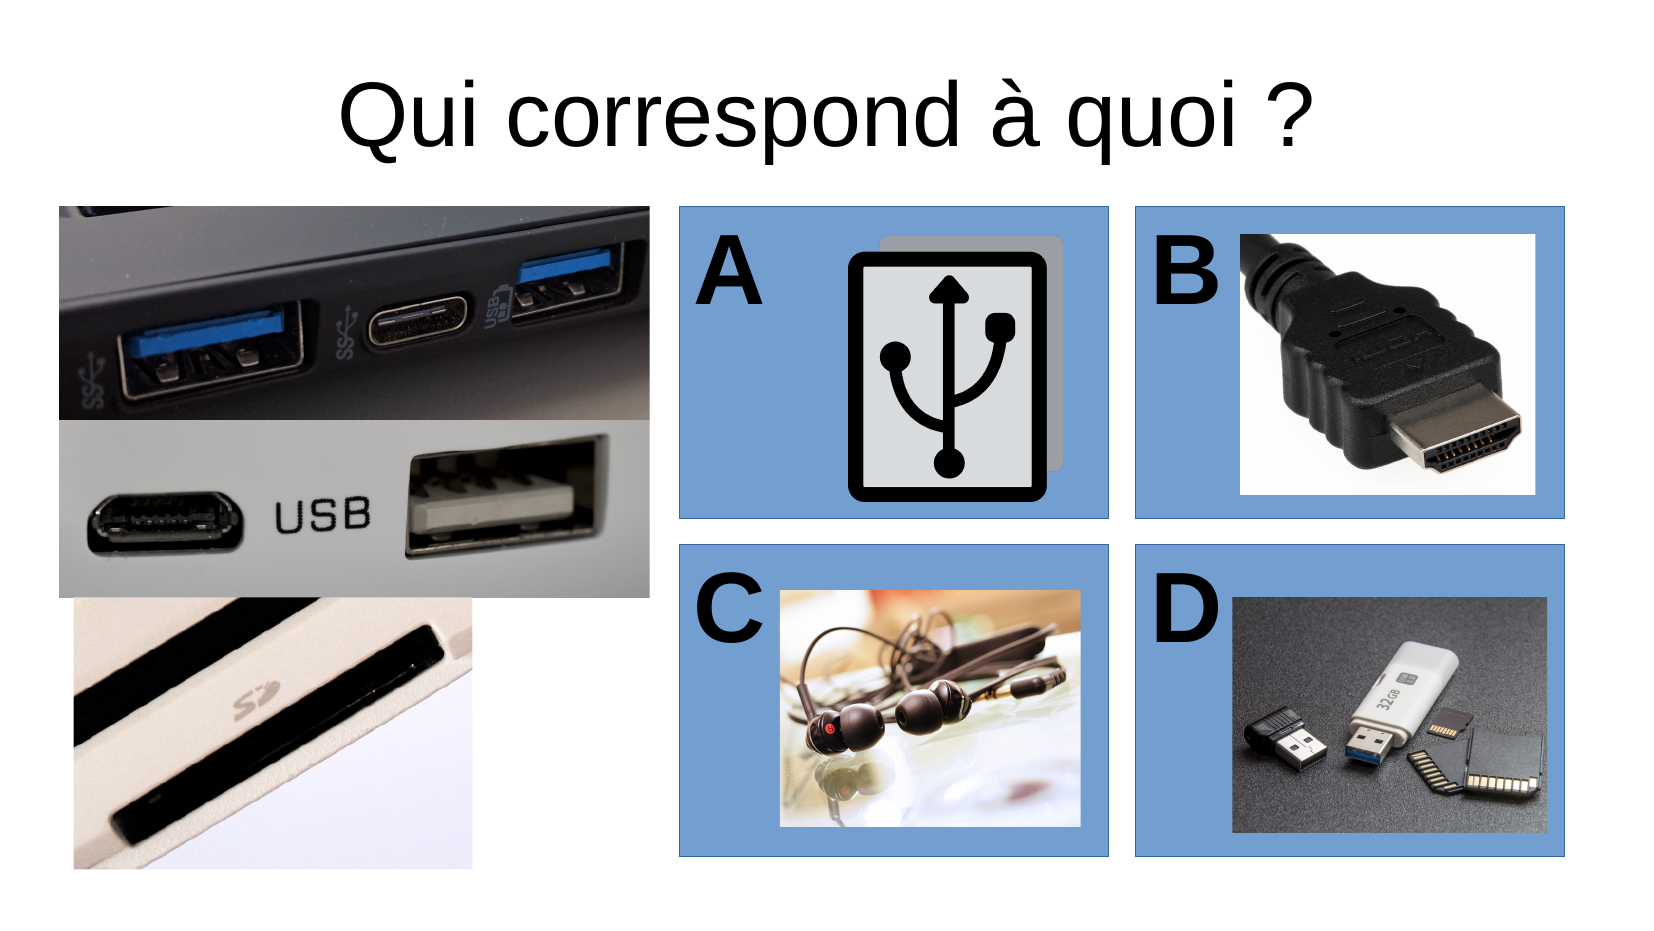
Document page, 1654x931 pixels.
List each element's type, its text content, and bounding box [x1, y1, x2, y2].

text_box B [1135, 206, 1565, 519]
picture [779, 590, 1081, 827]
title Qui correspond à quoi ? [82, 37, 1571, 193]
text_box A [679, 206, 1109, 519]
picture [848, 236, 1063, 502]
picture [1240, 234, 1536, 495]
picture [1232, 597, 1548, 833]
picture [59, 206, 650, 870]
text_box D [1135, 544, 1565, 857]
text_box C [679, 544, 1109, 857]
